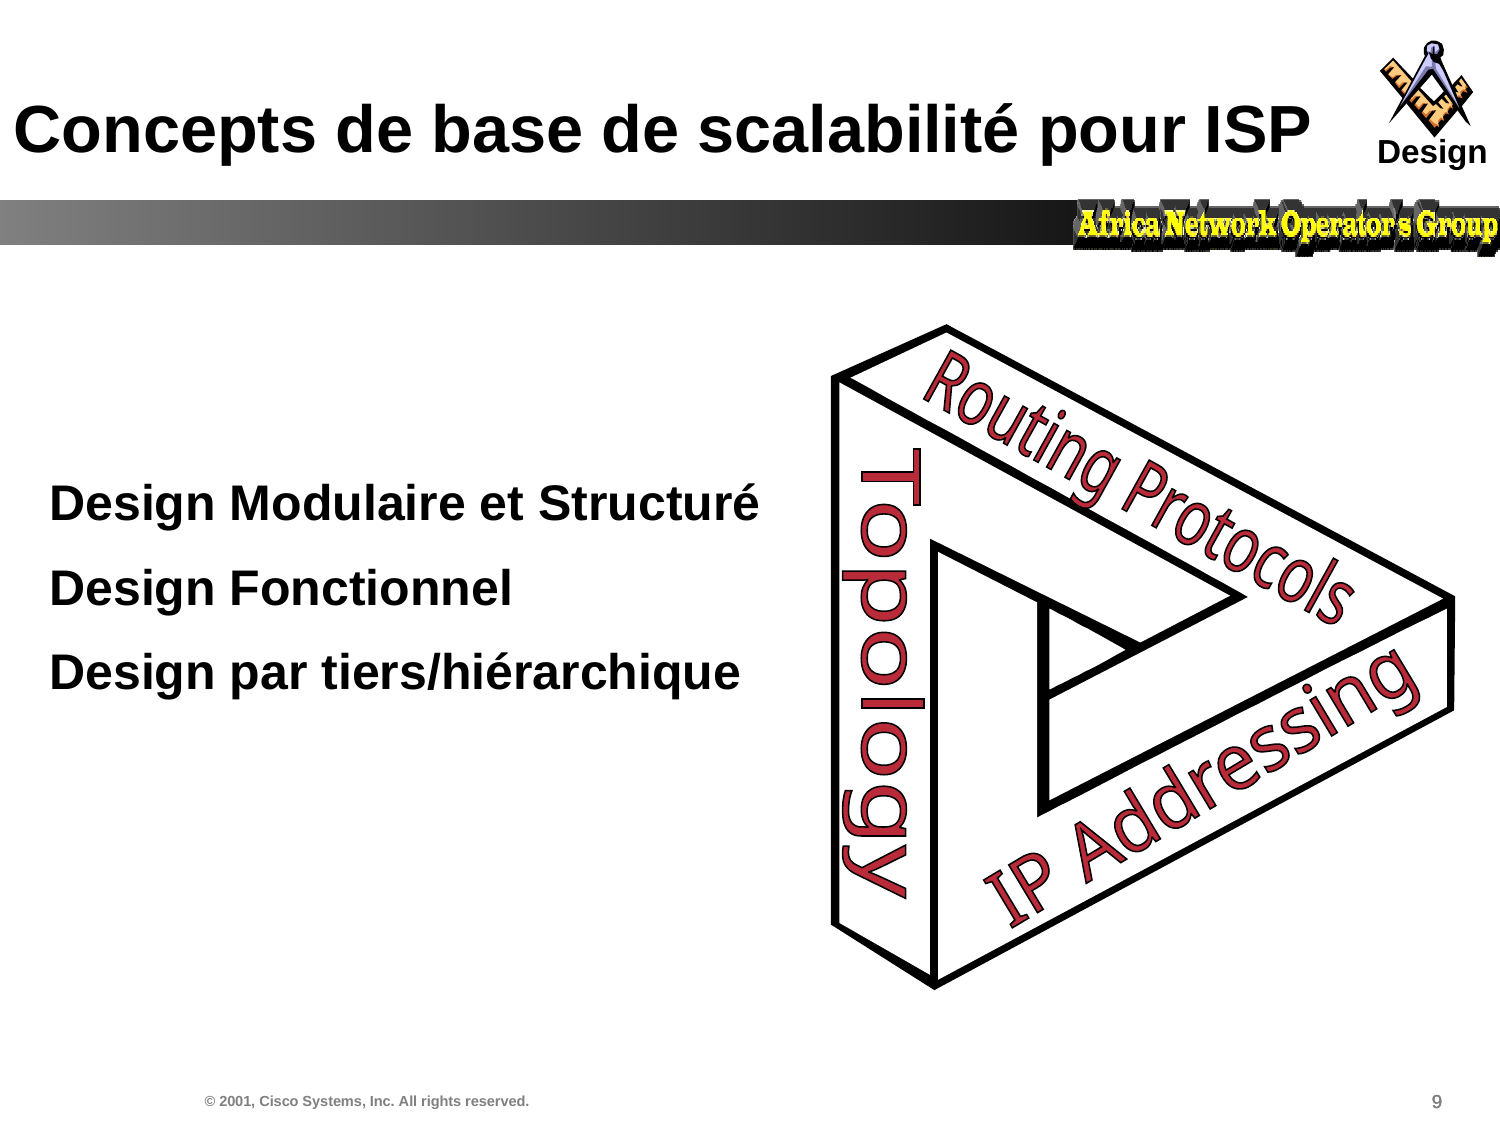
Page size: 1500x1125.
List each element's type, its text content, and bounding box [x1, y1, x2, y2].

text_box IP Addressing [1250, 725, 1289, 773]
text_box Routing Protocols [1205, 509, 1235, 560]
text_box Routing Protocols [1278, 560, 1313, 602]
text_box Routing Protocols [923, 350, 969, 414]
text_box Routing Protocols [1046, 430, 1086, 480]
title Concepts de base de scalabilité pour ISP [0, 34, 1374, 172]
text_box Routing Protocols [1033, 423, 1059, 463]
text_box IP Addressing [1218, 747, 1260, 789]
text_box Design Modulaire et Structuré Design Fonctionnel Design par tiers/hiérarchique [36, 468, 822, 761]
text_box IP Addressing [983, 870, 1029, 928]
text_box Routing Protocols [1175, 503, 1210, 545]
picture [1070, 180, 1500, 275]
text_box Routing Protocols [1224, 530, 1258, 572]
text_box Routing Protocols [1122, 460, 1167, 512]
text_box Topology [861, 504, 907, 557]
text_box Routing Protocols [1304, 558, 1338, 613]
text_box IP Addressing [1281, 707, 1320, 754]
text_box IP Addressing [1153, 764, 1200, 829]
text_box Routing Protocols [1070, 450, 1121, 509]
text_box Topology [862, 448, 921, 505]
text_box IP Addressing [1370, 649, 1420, 716]
text_box Topology [842, 845, 906, 899]
text_box IP Addressing [1008, 853, 1049, 913]
picture [830, 324, 1456, 991]
text_box Topology [861, 632, 907, 685]
text_box Topology [842, 786, 907, 836]
text_box IP Addressing [1310, 696, 1338, 736]
text_box Routing Protocols [987, 395, 1028, 446]
text_box IP Addressing [1326, 677, 1377, 727]
text_box Topology [861, 722, 907, 775]
text_box IP Addressing [1114, 788, 1161, 852]
text_box Routing Protocols [1151, 488, 1188, 528]
text_box Topology [842, 571, 907, 621]
text_box Design [1365, 128, 1500, 178]
text_box Routing Protocols [1019, 406, 1049, 457]
text_box Topology [862, 698, 924, 709]
picture [1379, 39, 1474, 128]
text_box IP Addressing [1188, 760, 1216, 809]
text_box Routing Protocols [1316, 582, 1354, 624]
text_box IP Addressing [1075, 821, 1127, 884]
text_box Routing Protocols [958, 382, 993, 425]
text_box Routing Protocols [1254, 547, 1289, 589]
